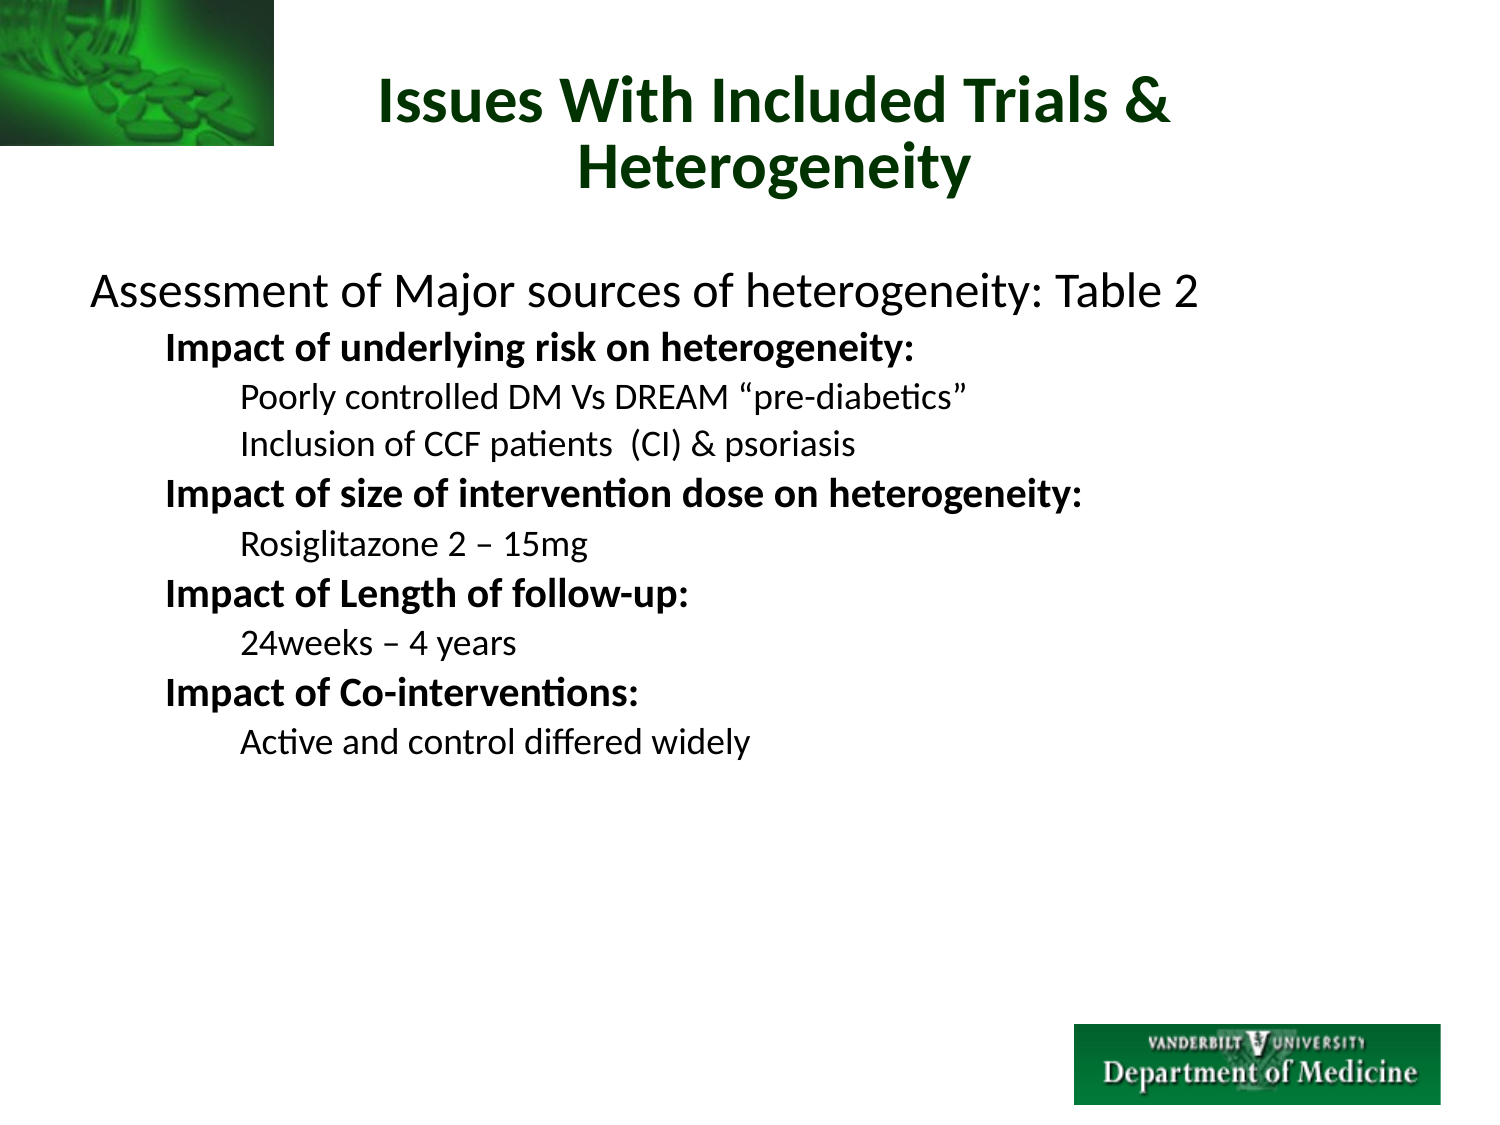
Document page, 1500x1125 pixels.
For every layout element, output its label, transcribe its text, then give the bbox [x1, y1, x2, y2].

picture [1074, 1024, 1441, 1105]
list Assessment of Major sources of heterogeneity: Table 2 Impact of underlying risk on heterogeneity: Poorly controlled DM Vs DREAM “pre-diabetics” Inclusion of CCF patients (CI) & psoriasis Impact of size of intervention dose on heterogeneity: Rosiglitazone 2 – 15mg Impact of Length of follow-up: 24weeks – 4 years Impact of Co-interventions: Active and control differed widely [75, 262, 1426, 1016]
title Issues With Included Trials & Heterogeneity [162, 45, 1388, 233]
picture [0, 0, 274, 146]
